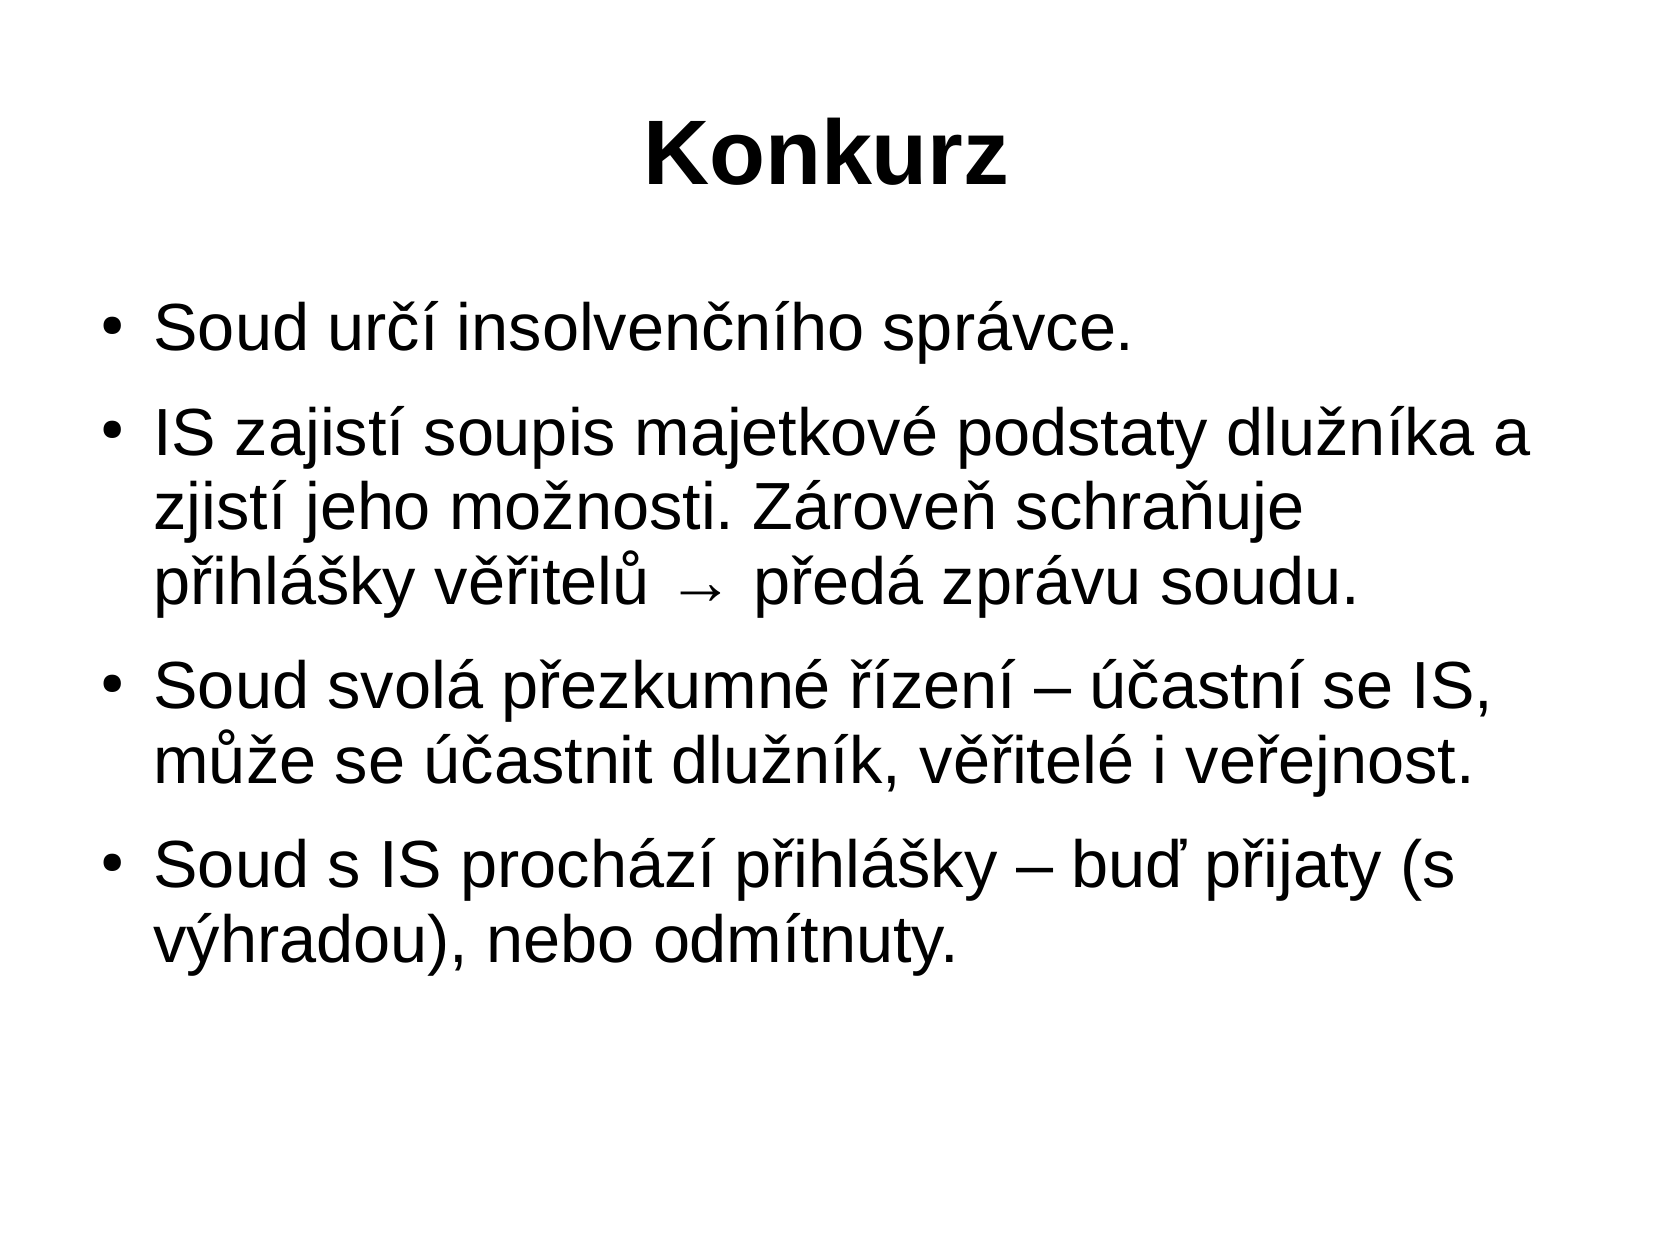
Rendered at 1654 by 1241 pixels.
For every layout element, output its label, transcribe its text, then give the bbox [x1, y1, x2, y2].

list Soud určí insolvenčního správce. IS zajistí soupis majetkové podstaty dlužníka a zjistí jeho možnosti. Zároveň schraňuje přihlášky věřitelů → předá zprávu soudu. Soud svolá přezkumné řízení – účastní se IS, může se účastnit dlužník, věřitelé i veřejnost. Soud s IS prochází přihlášky – buď přijaty (s výhradou), nebo odmítnuty. [82, 290, 1571, 1109]
title Konkurz [82, 49, 1571, 257]
